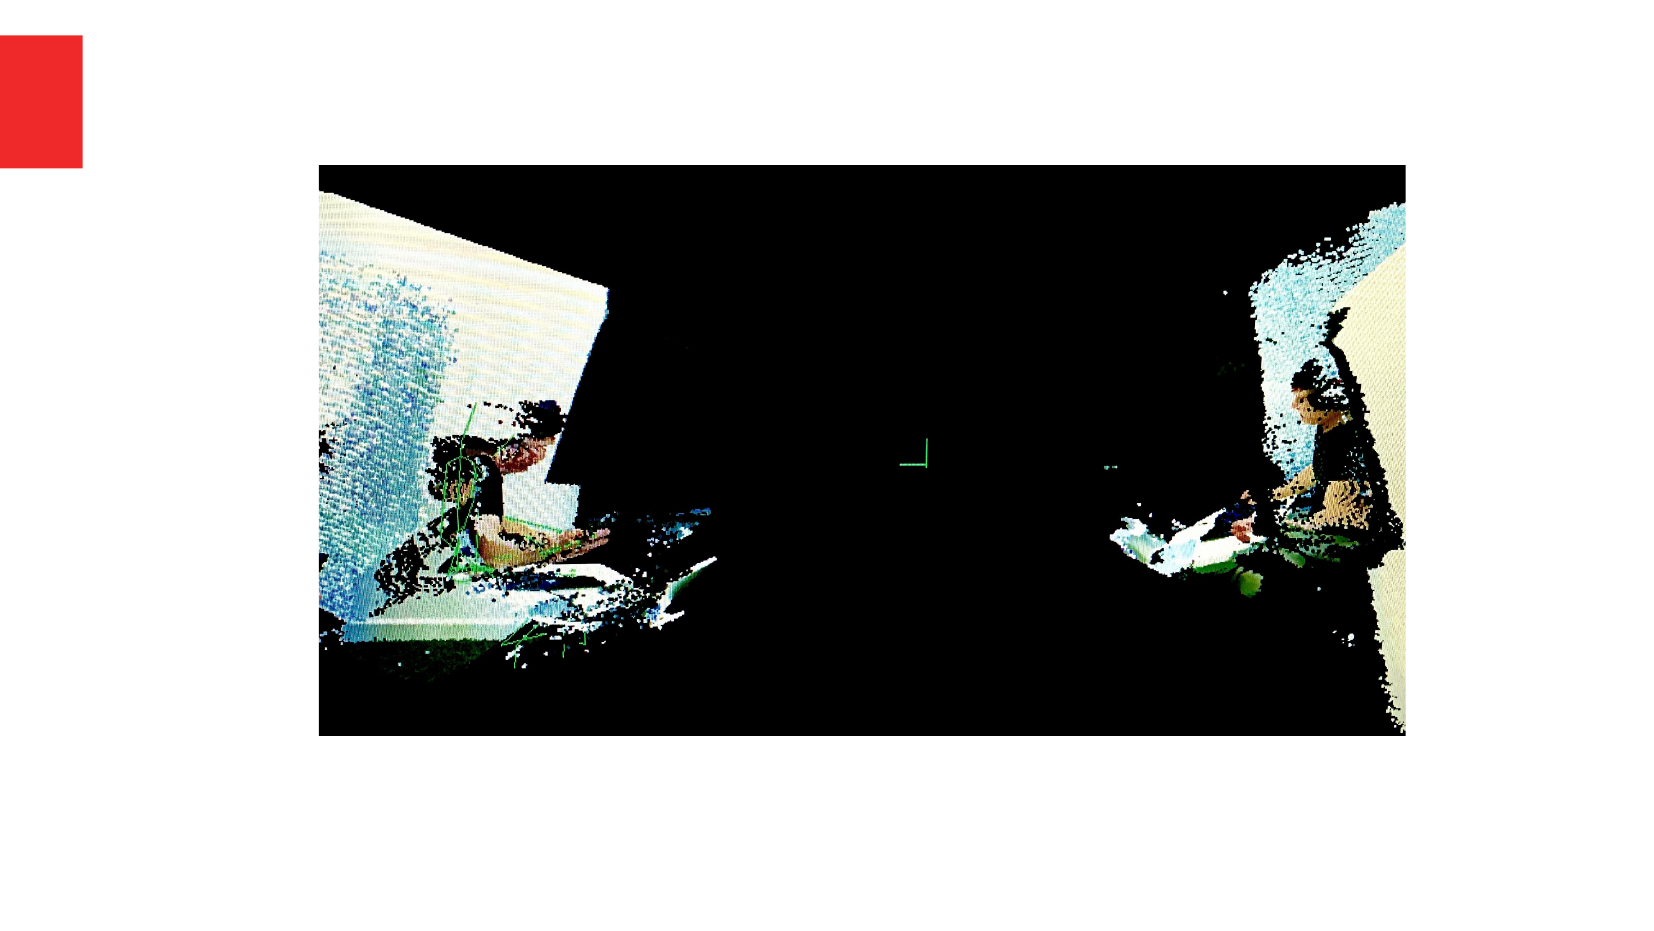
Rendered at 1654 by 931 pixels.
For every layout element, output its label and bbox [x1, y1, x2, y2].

picture [318, 165, 1406, 736]
